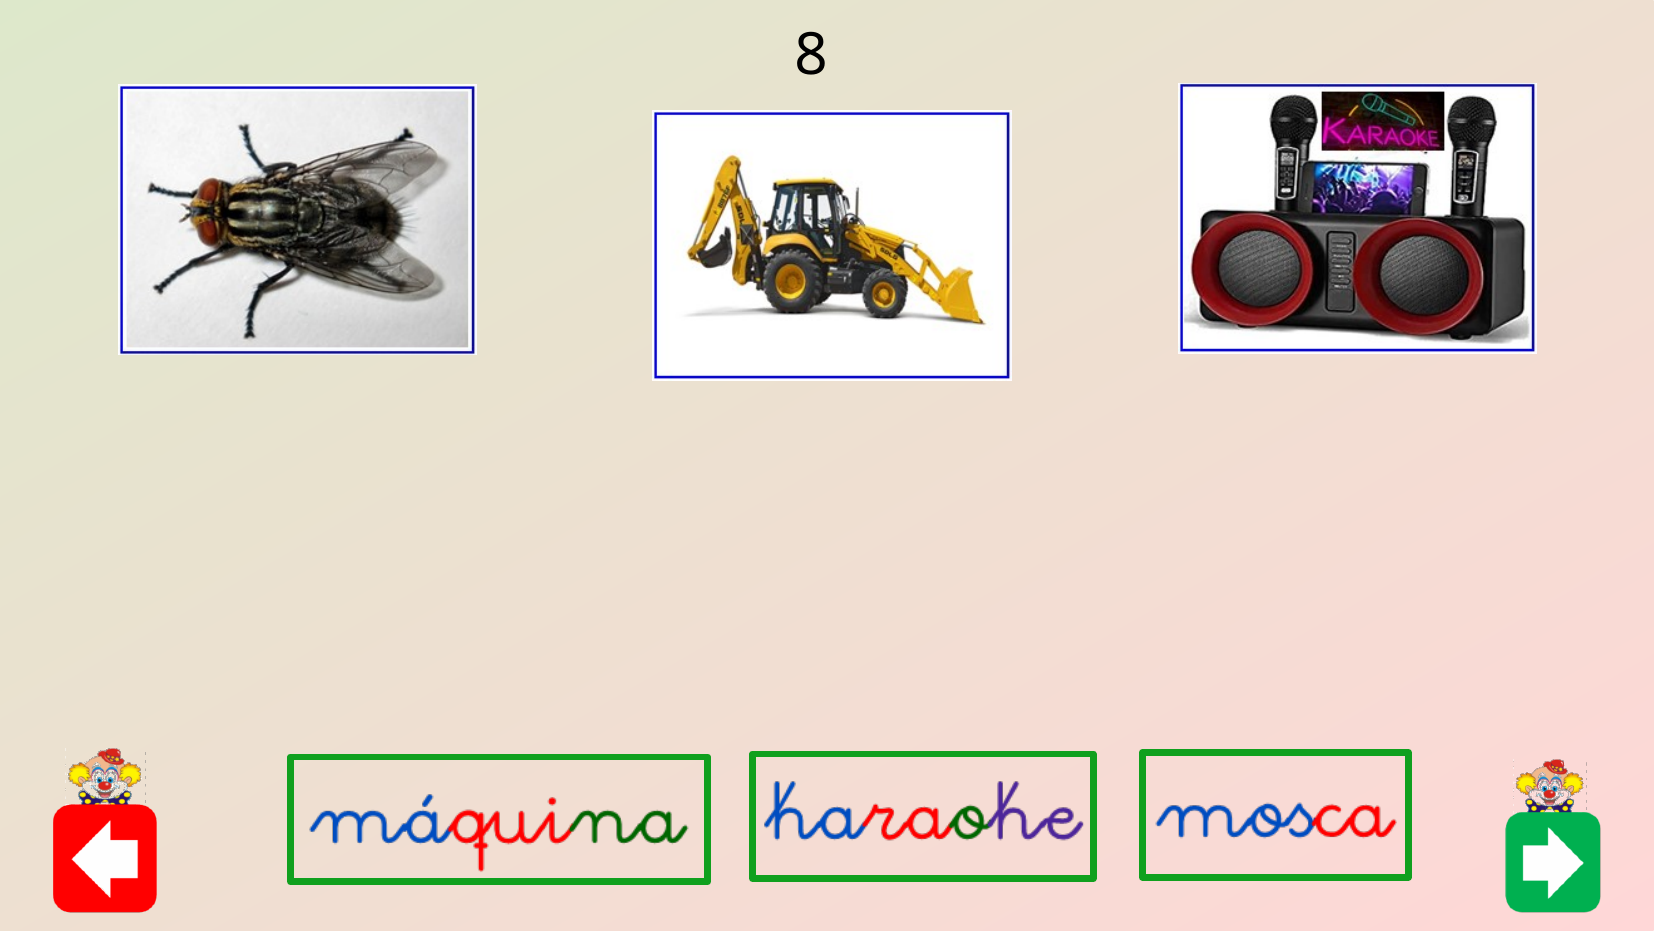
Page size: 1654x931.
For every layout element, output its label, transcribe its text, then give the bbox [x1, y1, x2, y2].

picture [1145, 755, 1405, 874]
picture [1178, 83, 1537, 354]
picture [293, 760, 705, 879]
picture [652, 110, 1012, 381]
picture [52, 747, 157, 913]
picture [755, 757, 1090, 876]
picture [1505, 758, 1601, 913]
text_box 8 [779, 10, 881, 87]
picture [118, 84, 477, 355]
